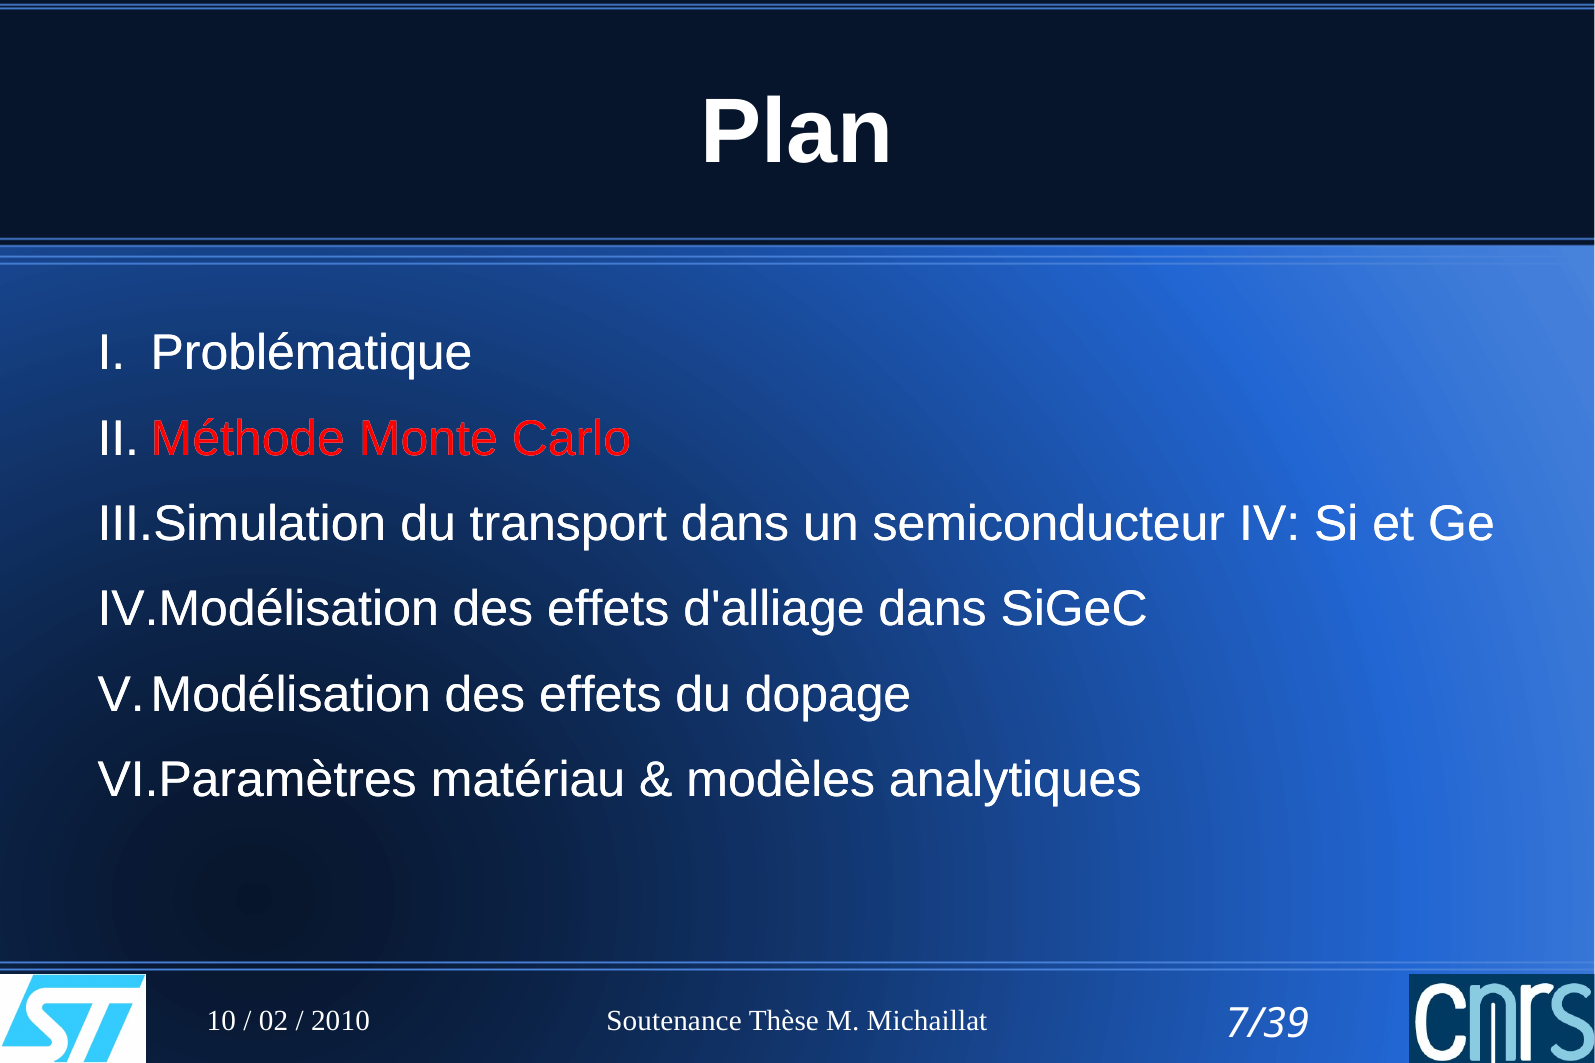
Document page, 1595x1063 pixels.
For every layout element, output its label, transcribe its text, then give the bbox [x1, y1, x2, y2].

picture [0, 0, 1595, 1063]
title Plan [79, 42, 1515, 220]
list Problématique Méthode Monte Carlo Simulation du transport dans un semiconducteur IV: Si et Ge Modélisation des effets d'alliage dans SiGeC Modélisation des effets du dopage Paramètres matériau & modèles analytiques [79, 324, 1515, 916]
